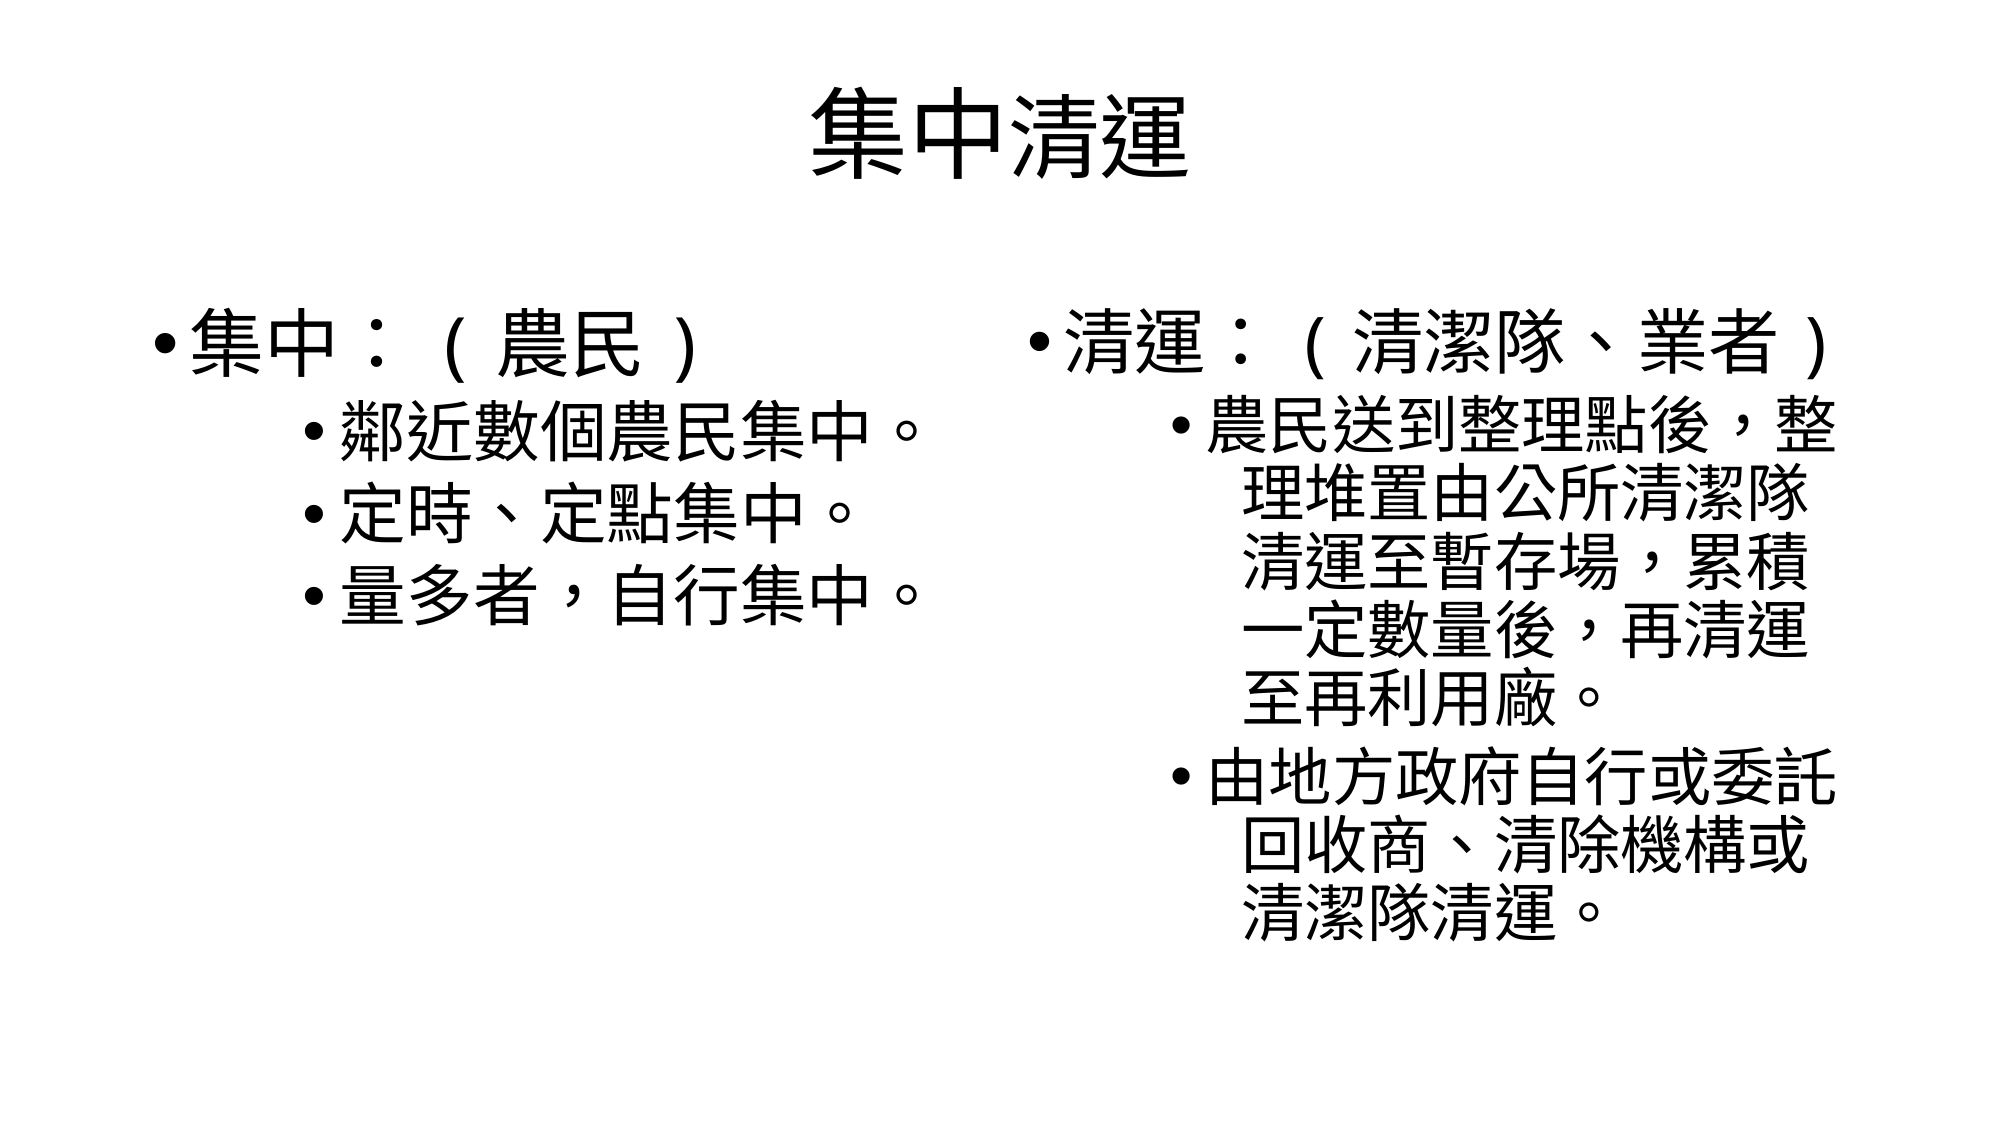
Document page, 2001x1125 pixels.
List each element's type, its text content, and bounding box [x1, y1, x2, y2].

title 集中清運 [137, 30, 1863, 248]
list 清運：(清潔隊、業者) 農民送到整理點後，整理堆置由公所清潔隊清運至暫存場，累積一定數量後，再清運至再利用廠。 由地方政府自行或委託回收商、清除機構或清潔隊清運。 [1012, 299, 1863, 1014]
list 集中：(農民) 鄰近數個農民集中。 定時、定點集中。 量多者，自行集中。 [137, 299, 988, 1014]
